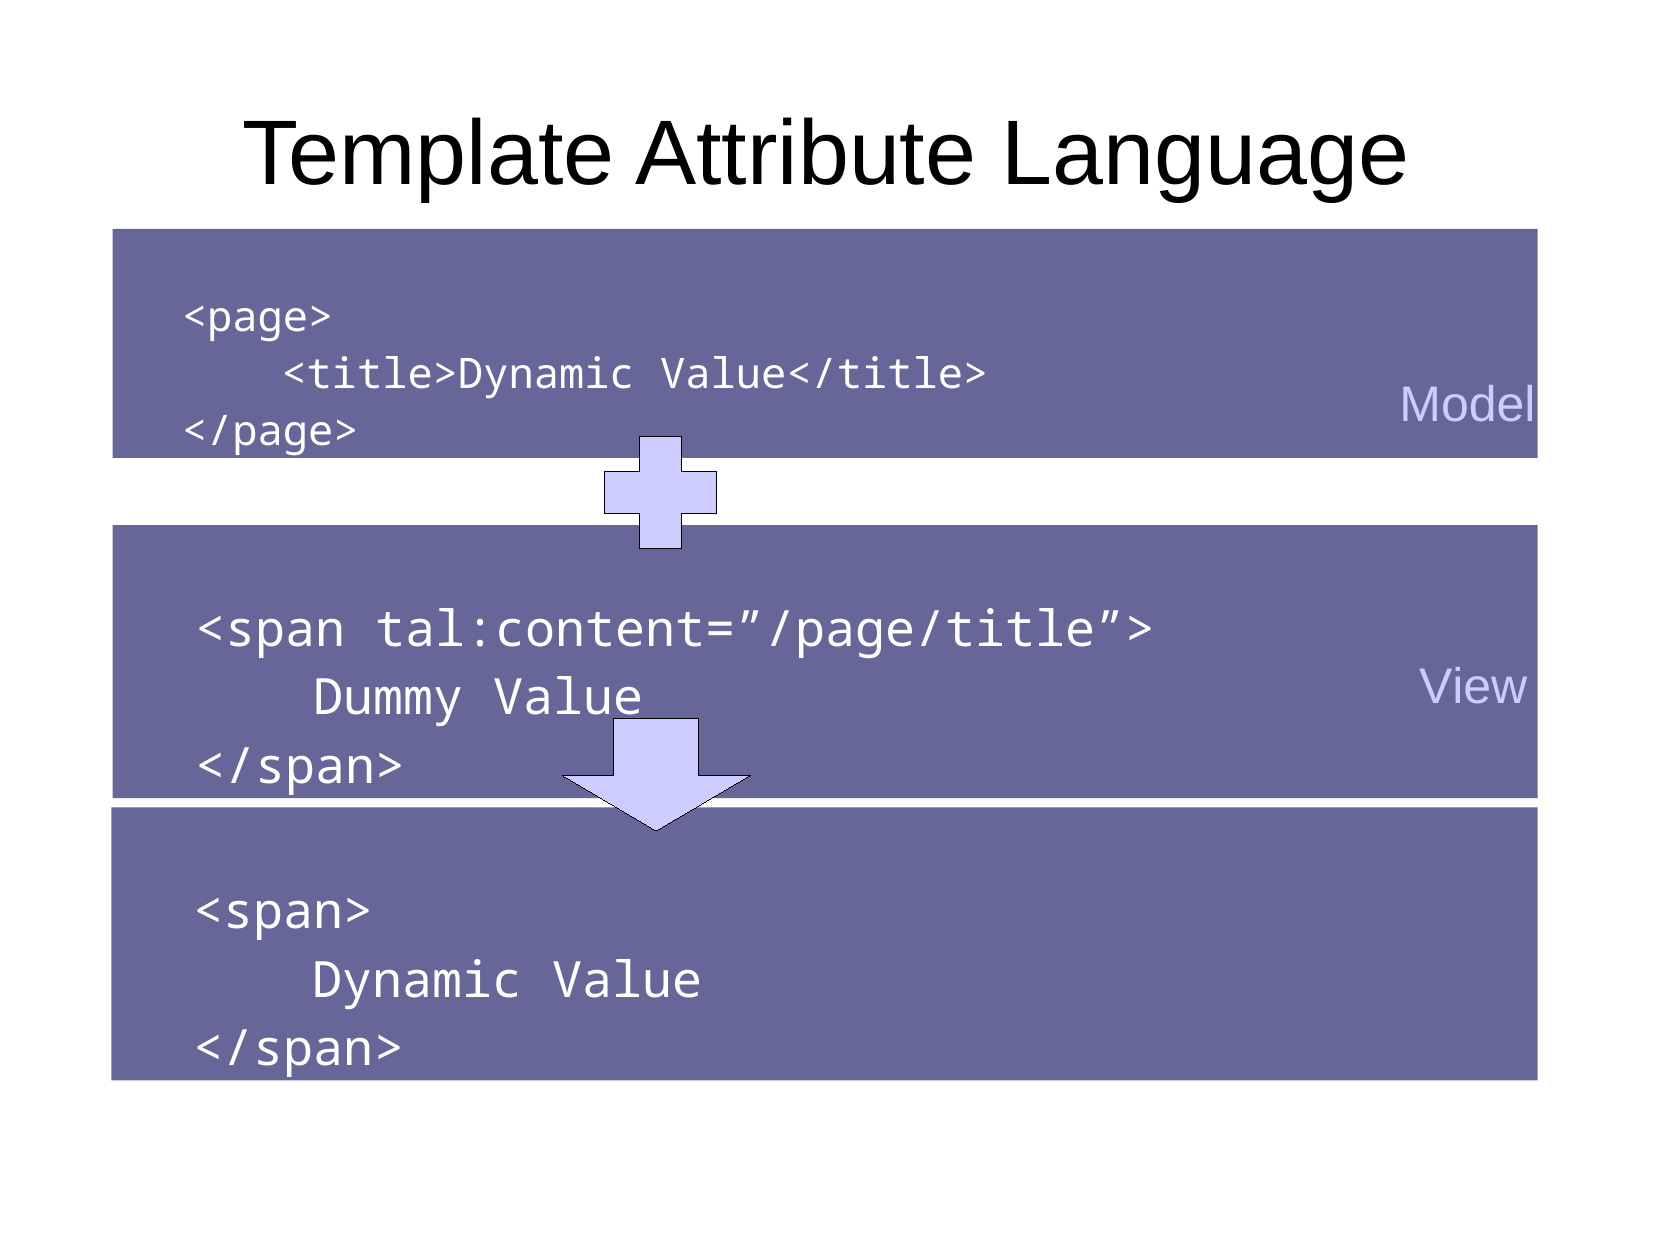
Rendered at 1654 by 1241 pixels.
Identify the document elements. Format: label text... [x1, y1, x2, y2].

list <page> <title>Dynamic Value</title> </page> [112, 228, 1538, 458]
text_box Model [1399, 376, 1550, 433]
text_box [604, 436, 717, 549]
text_box [562, 718, 751, 831]
text_box <span> Dynamic Value </span> [111, 807, 1538, 1058]
text_box View [1419, 658, 1532, 715]
title Template Attribute Language [82, 49, 1571, 257]
text_box <span tal:content=”/page/title”> Dummy Value </span> [112, 525, 1538, 751]
